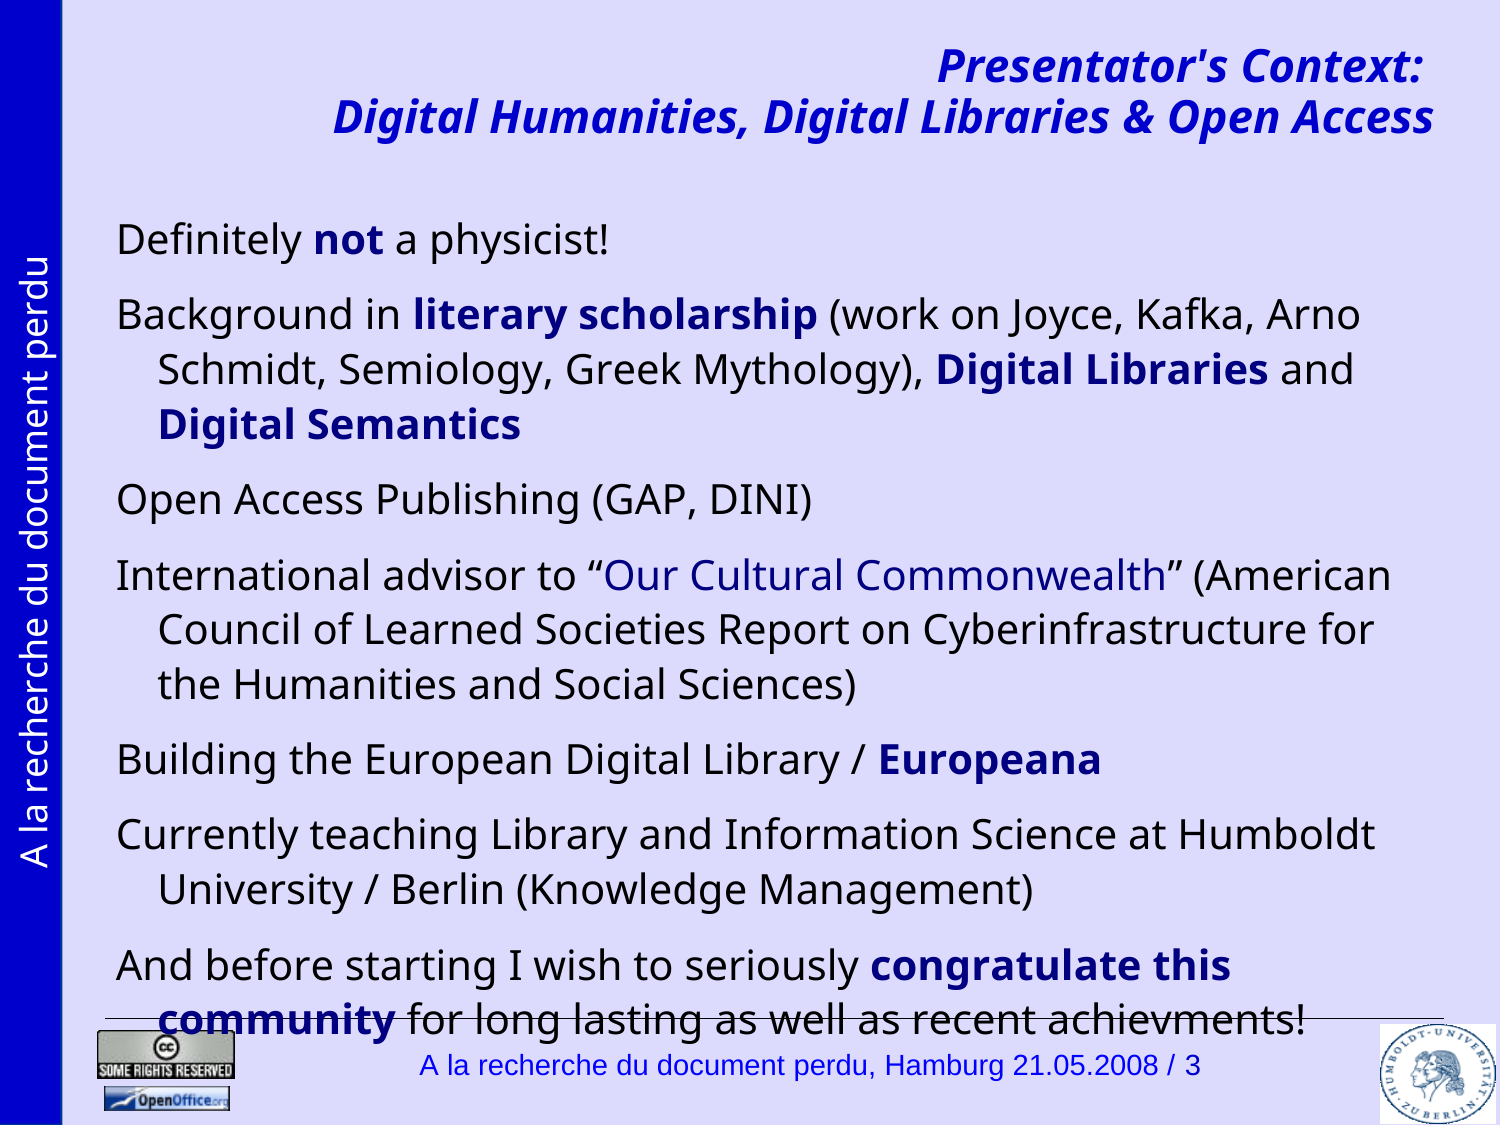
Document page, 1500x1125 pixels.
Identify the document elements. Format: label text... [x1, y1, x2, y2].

picture [104, 1086, 230, 1111]
picture [97, 1030, 235, 1079]
list Definitely not a physicist! Background in literary scholarship (work on Joyce, Kafka, Arno Schmidt, Semiology, Greek Mythology), Digital Libraries and Digital Semantics Open Access Publishing (GAP, DINI) International advisor to “Our Cultural Commonwealth” (American Council of Learned Societies Report on Cyberinfrastructure for the Humanities and Social Sciences) Building the European Digital Library / Europeana Currently teaching Library and Information Science at Humboldt University / Berlin (Knowledge Management) And before starting I wish to seriously congratulate this community for long lasting as well as recent achievments! [115, 210, 1426, 964]
title Presentator's Context: Digital Humanities, Digital Libraries & Open Access [96, 0, 1436, 186]
picture [1380, 1024, 1496, 1124]
